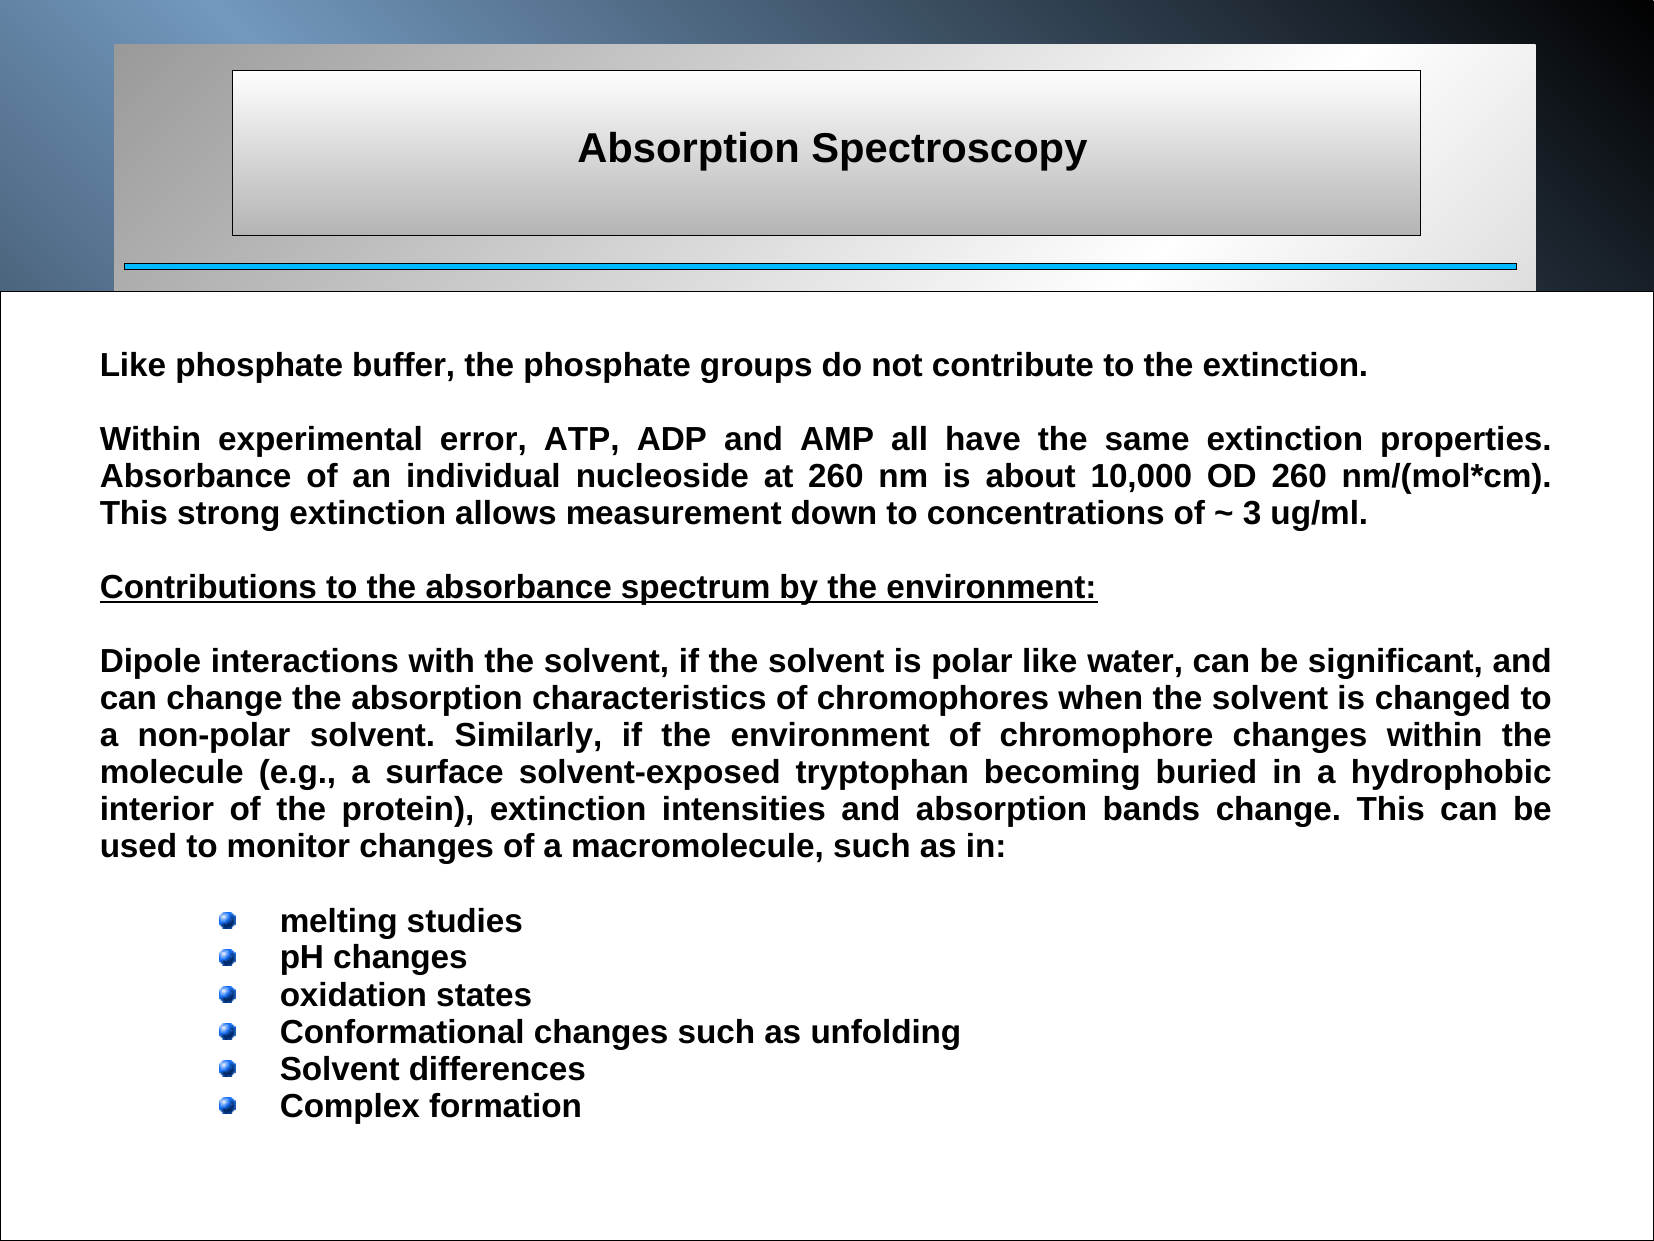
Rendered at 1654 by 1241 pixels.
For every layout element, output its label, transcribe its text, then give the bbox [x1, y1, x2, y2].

text_box [232, 70, 1421, 236]
text_box [0, 291, 1654, 1241]
text_box Like phosphate buffer, the phosphate groups do not contribute to the extinction. Within experimental error, ATP, ADP and AMP all have the same extinction properties. Absorbance of an individual nucleoside at 260 nm is about 10,000 OD 260 nm/(mol*cm). This strong extinction allows measurement down to concentrations of ~ 3 ug/ml. Contributions to the absorbance spectrum by the environment: Dipole interactions with the solvent, if the solvent is polar like water, can be significant, and can change the absorption characteristics of chromophores when the solvent is changed to a non-polar solvent. Similarly, if the environment of chromophore changes within the molecule (e.g., a surface solvent-exposed tryptophan becoming buried in a hydrophobic interior of the protein), extinction intensities and absorption bands change. This can be used to monitor changes of a macromolecule, such as in: melting studies pH changes oxidation states Conformational changes such as unfolding Solvent differences Complex formation [99, 346, 1554, 1202]
text_box Absorption Spectroscopy [280, 124, 1385, 187]
text_box [124, 263, 1517, 270]
